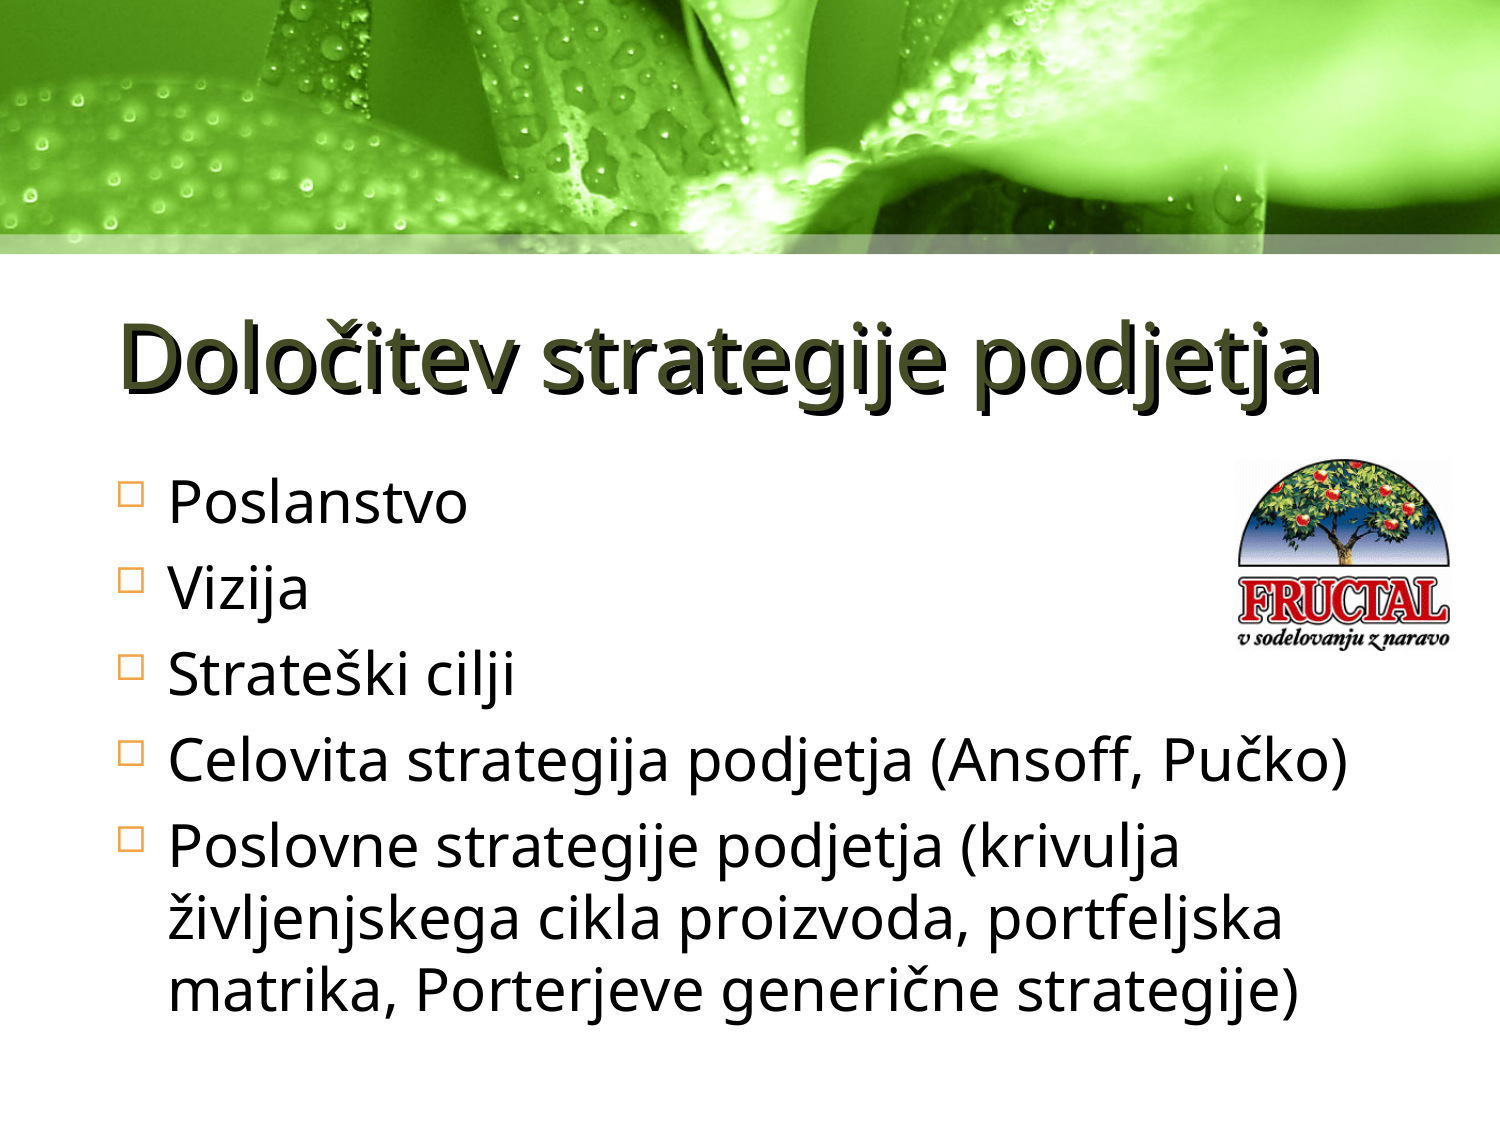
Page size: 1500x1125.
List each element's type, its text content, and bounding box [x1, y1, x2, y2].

list Poslanstvo Vizija Strateški cilji Celovita strategija podjetja (Ansoff, Pučko) Poslovne strategije podjetja (krivulja življenjskega cikla proizvoda, portfeljska matrika, Porterjeve generične strategije) [100, 456, 1438, 1037]
title Določitev strategije podjetja [100, 271, 1438, 435]
picture [0, 0, 1500, 1125]
